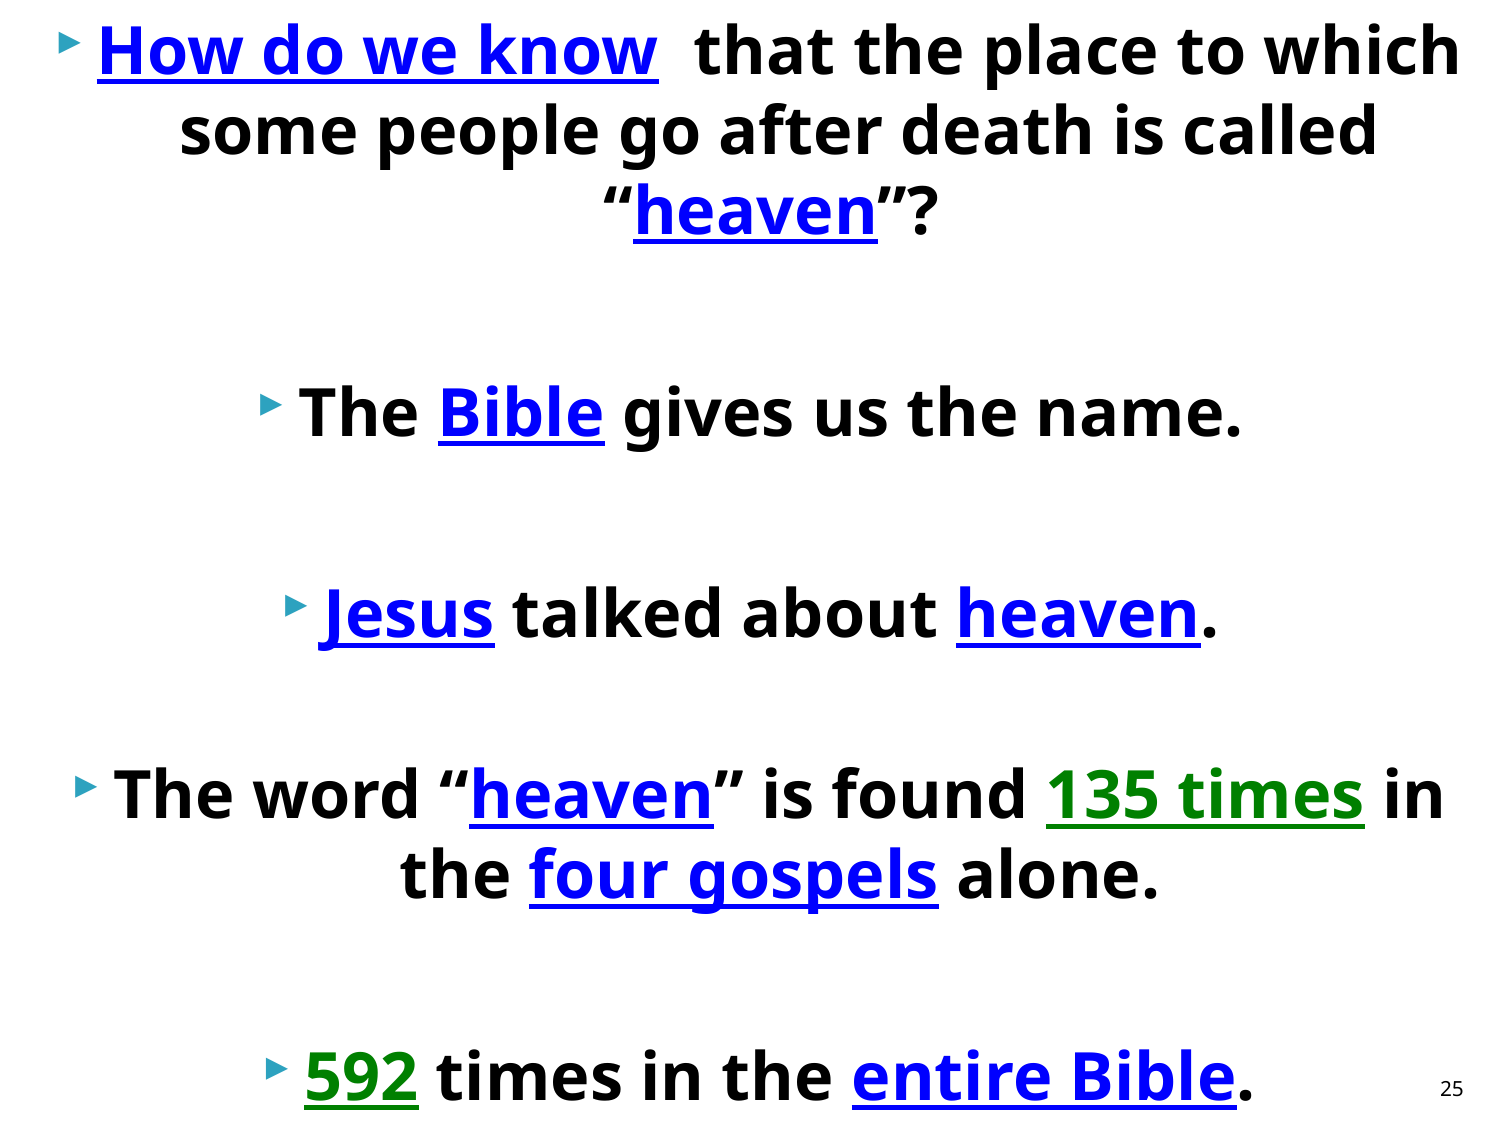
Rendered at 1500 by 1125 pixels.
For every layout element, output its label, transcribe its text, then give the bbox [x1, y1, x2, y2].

slide_number <number> [1418, 1051, 1479, 1112]
list How do we know that the place to which some people go after death is called “heaven”? The Bible gives us the name. Jesus talked about heaven. The word “heaven” is found 135 times in the four gospels alone. 592 times in the entire Bible. [0, 0, 1500, 1125]
